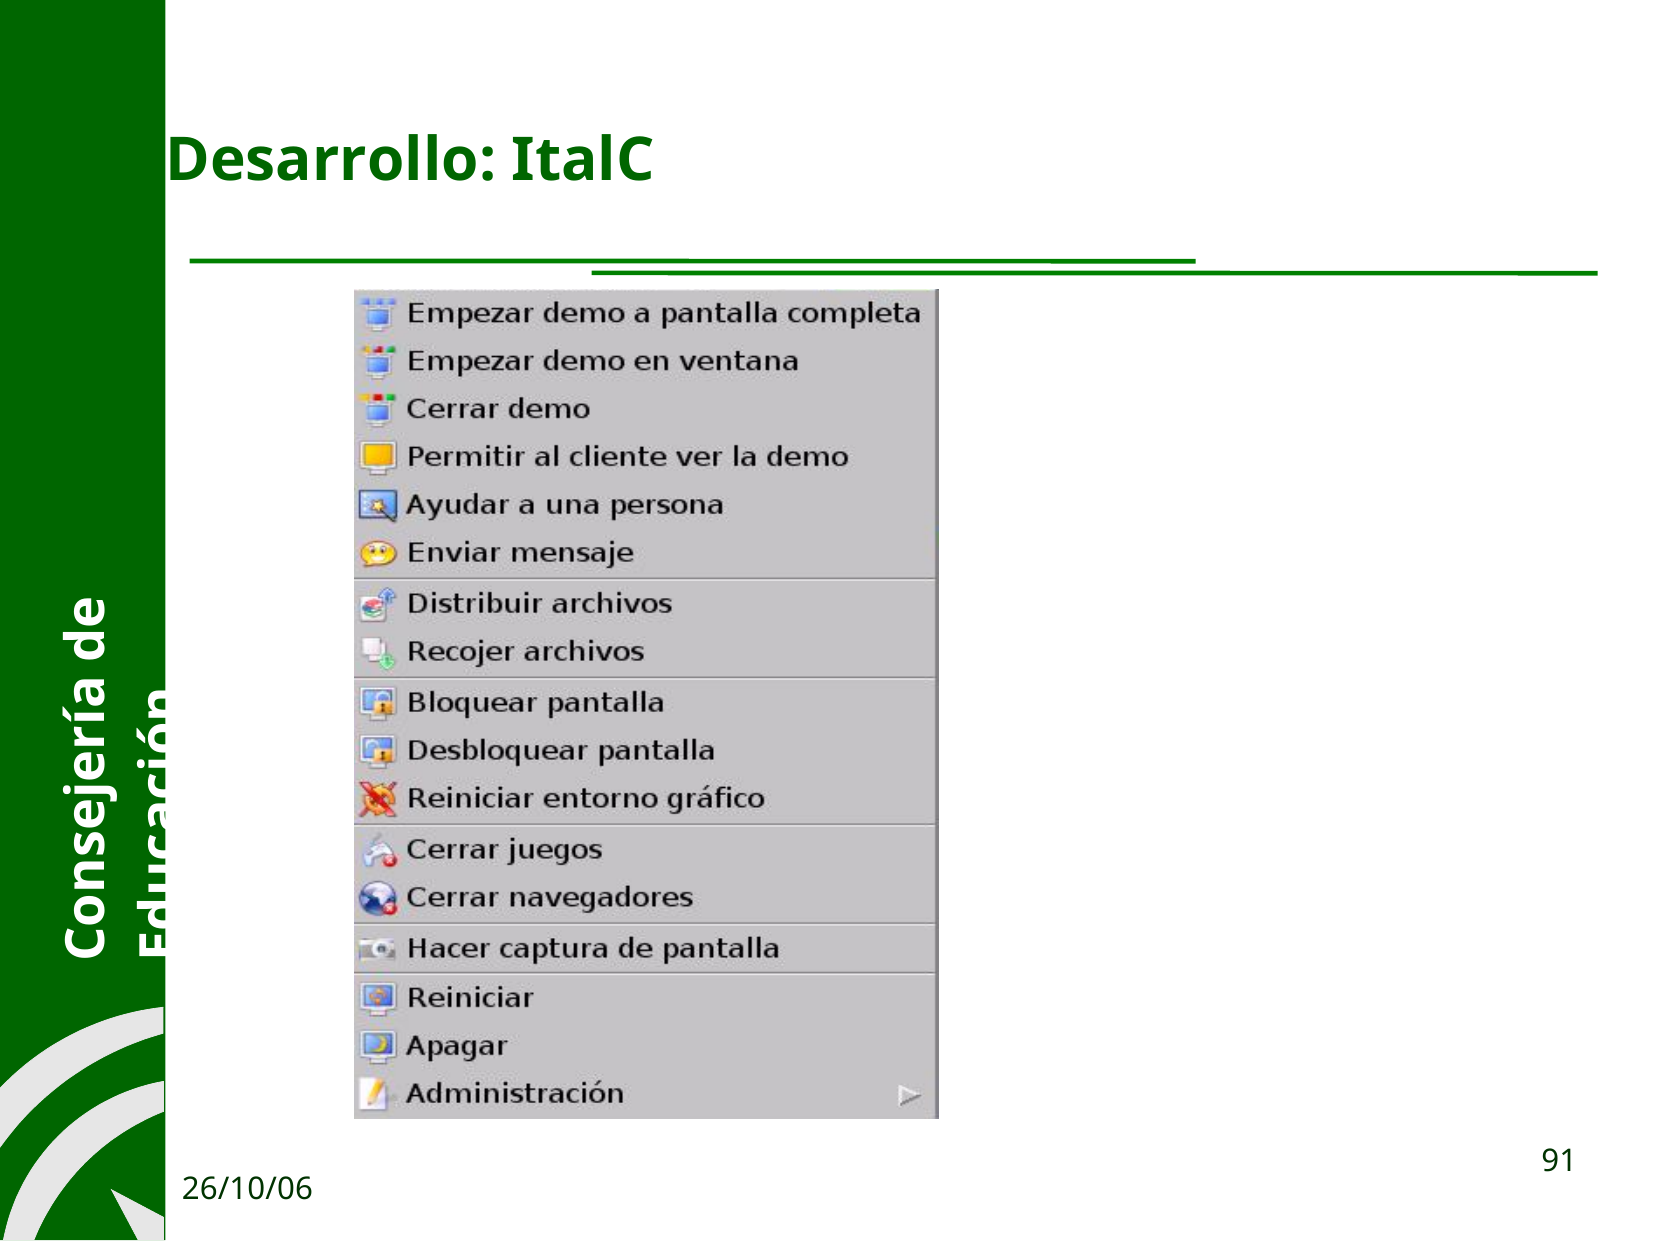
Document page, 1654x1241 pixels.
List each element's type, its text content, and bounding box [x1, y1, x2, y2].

title Desarrollo: ItalC [165, 53, 1654, 261]
picture [354, 289, 939, 1119]
